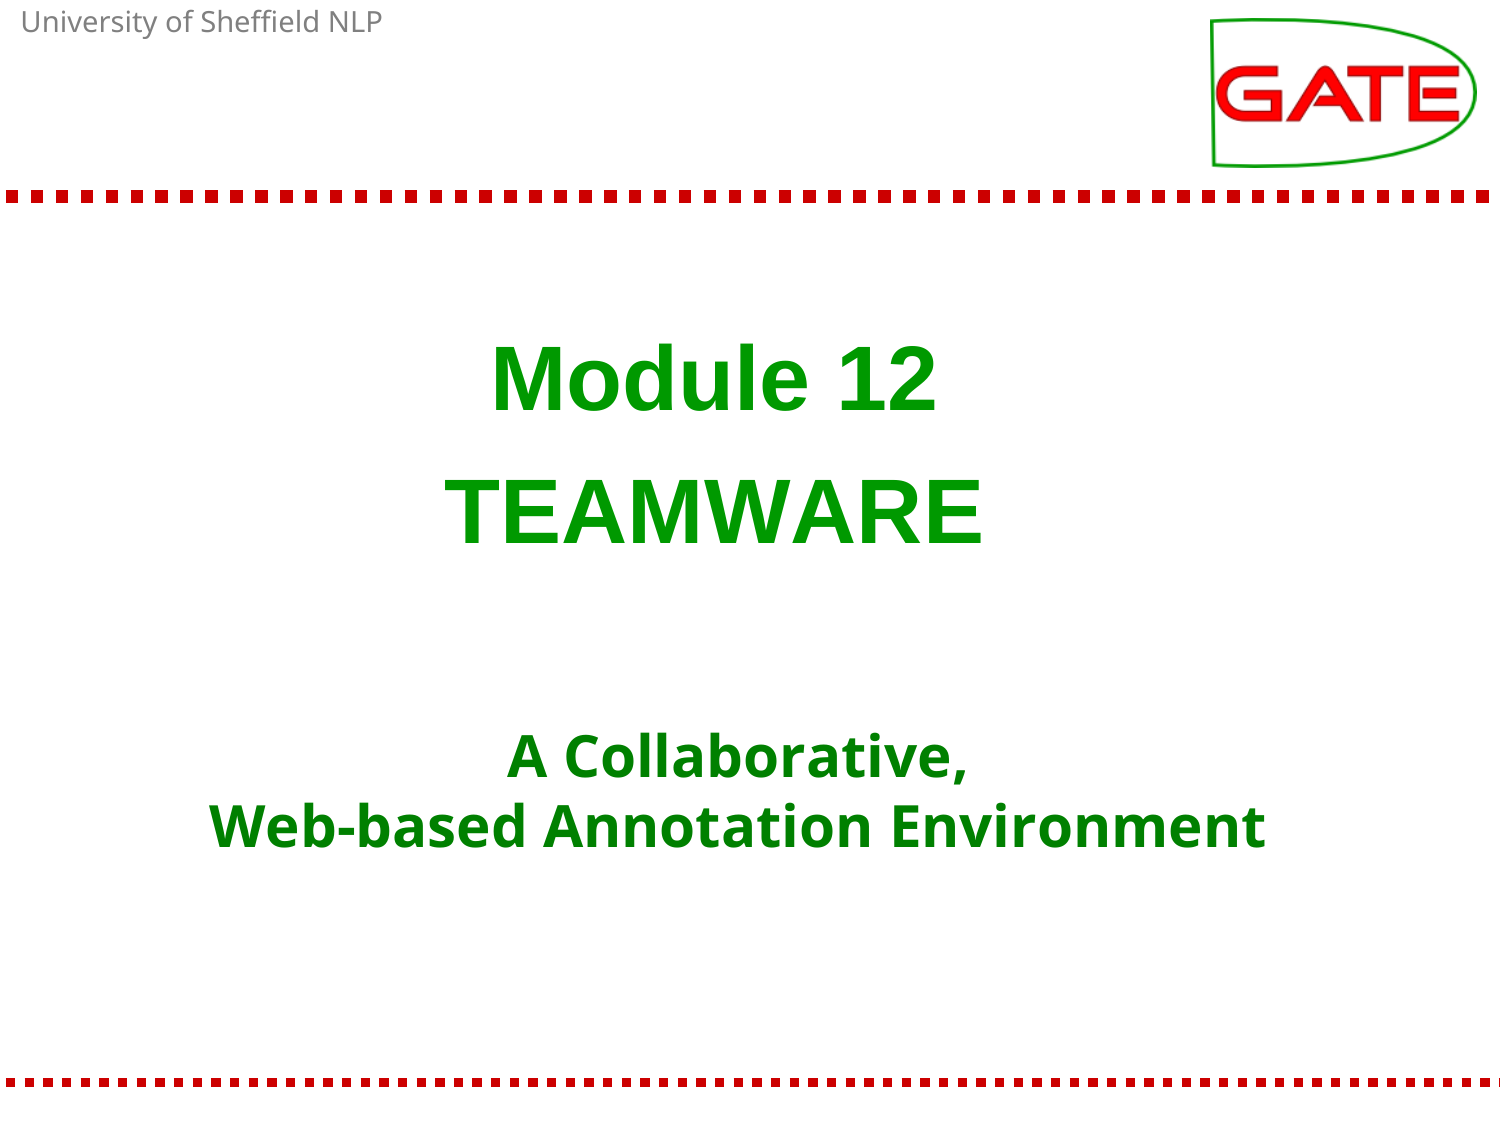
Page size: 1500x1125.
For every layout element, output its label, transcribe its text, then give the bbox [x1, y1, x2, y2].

title A Collaborative, Web-based Annotation Environment [29, 680, 1447, 898]
text_box Module 12 TEAMWARE [0, 231, 1430, 634]
picture [1210, 18, 1477, 168]
